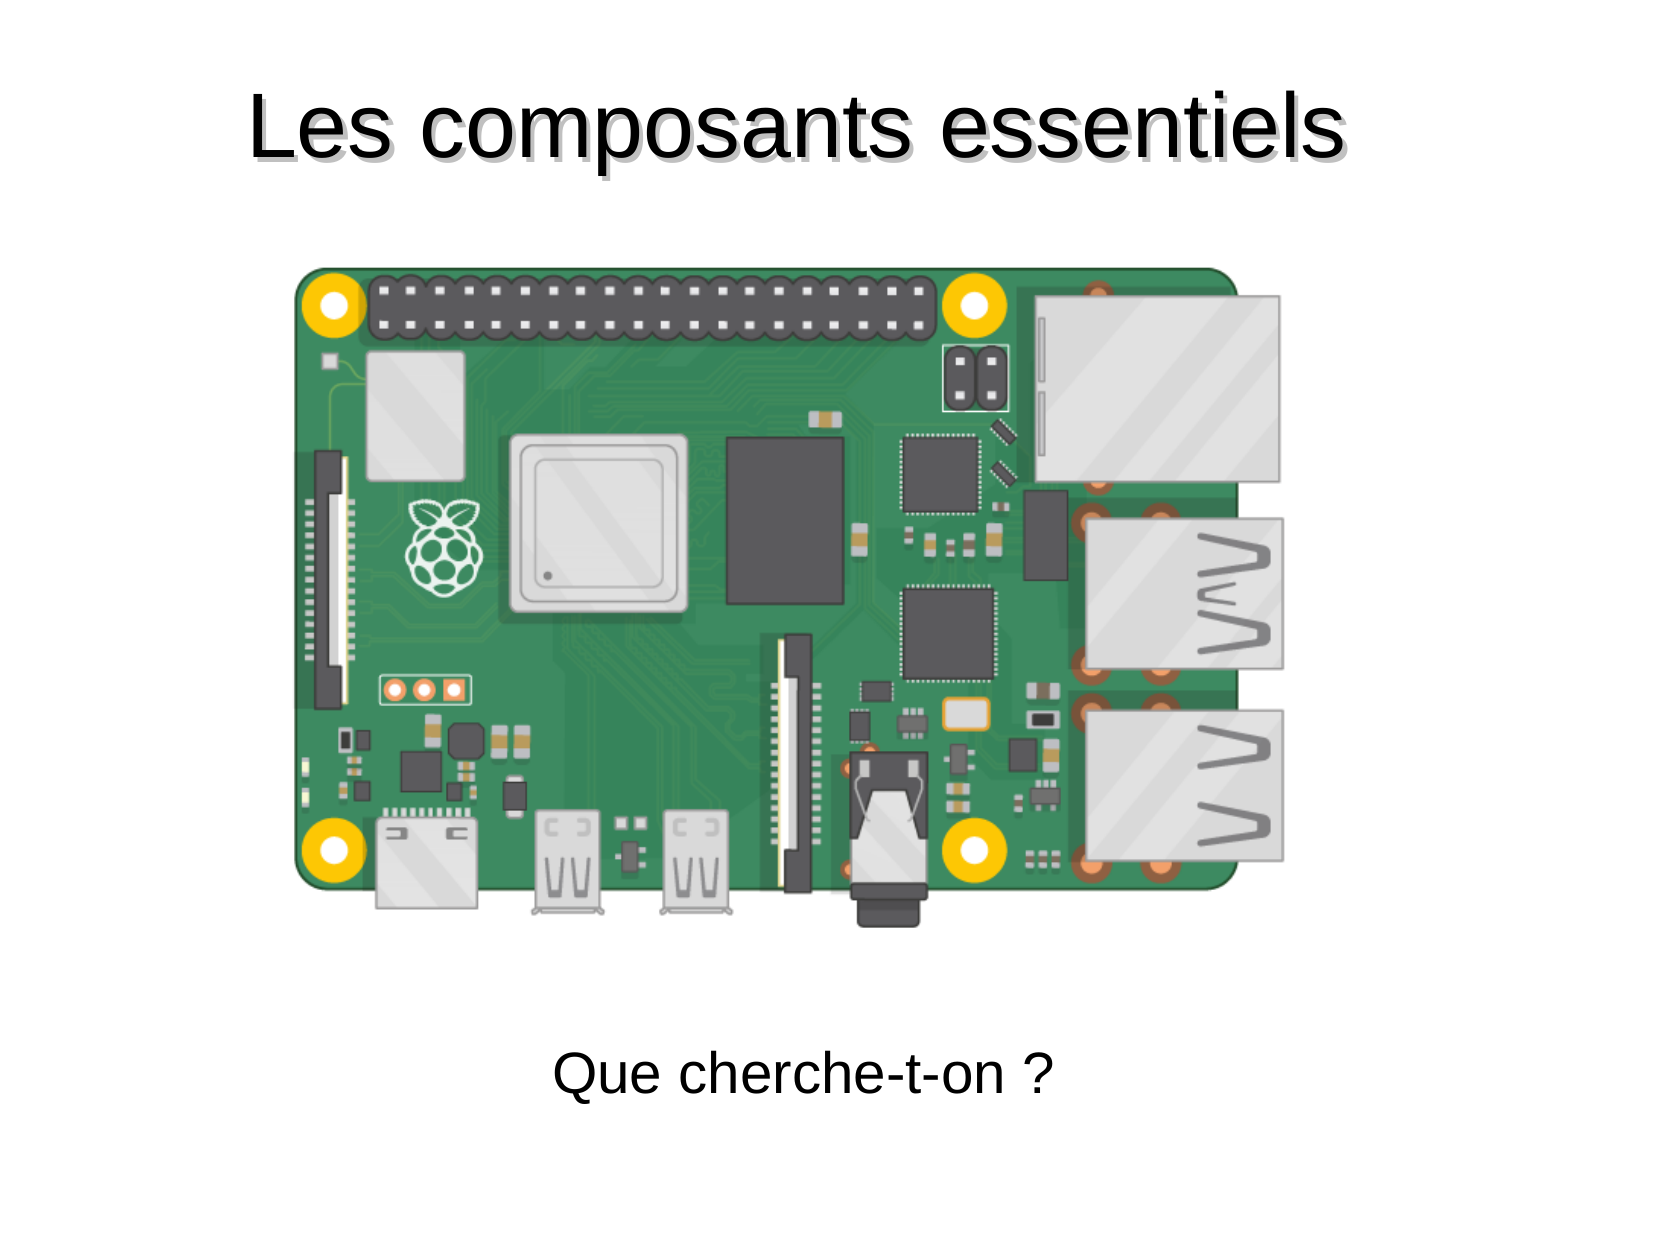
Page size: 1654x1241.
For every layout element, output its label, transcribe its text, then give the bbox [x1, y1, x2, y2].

title Les composants essentiels [177, 0, 1418, 281]
picture [265, 281, 1329, 1004]
text_box Que cherche-t-on ? [501, 1033, 1093, 1179]
